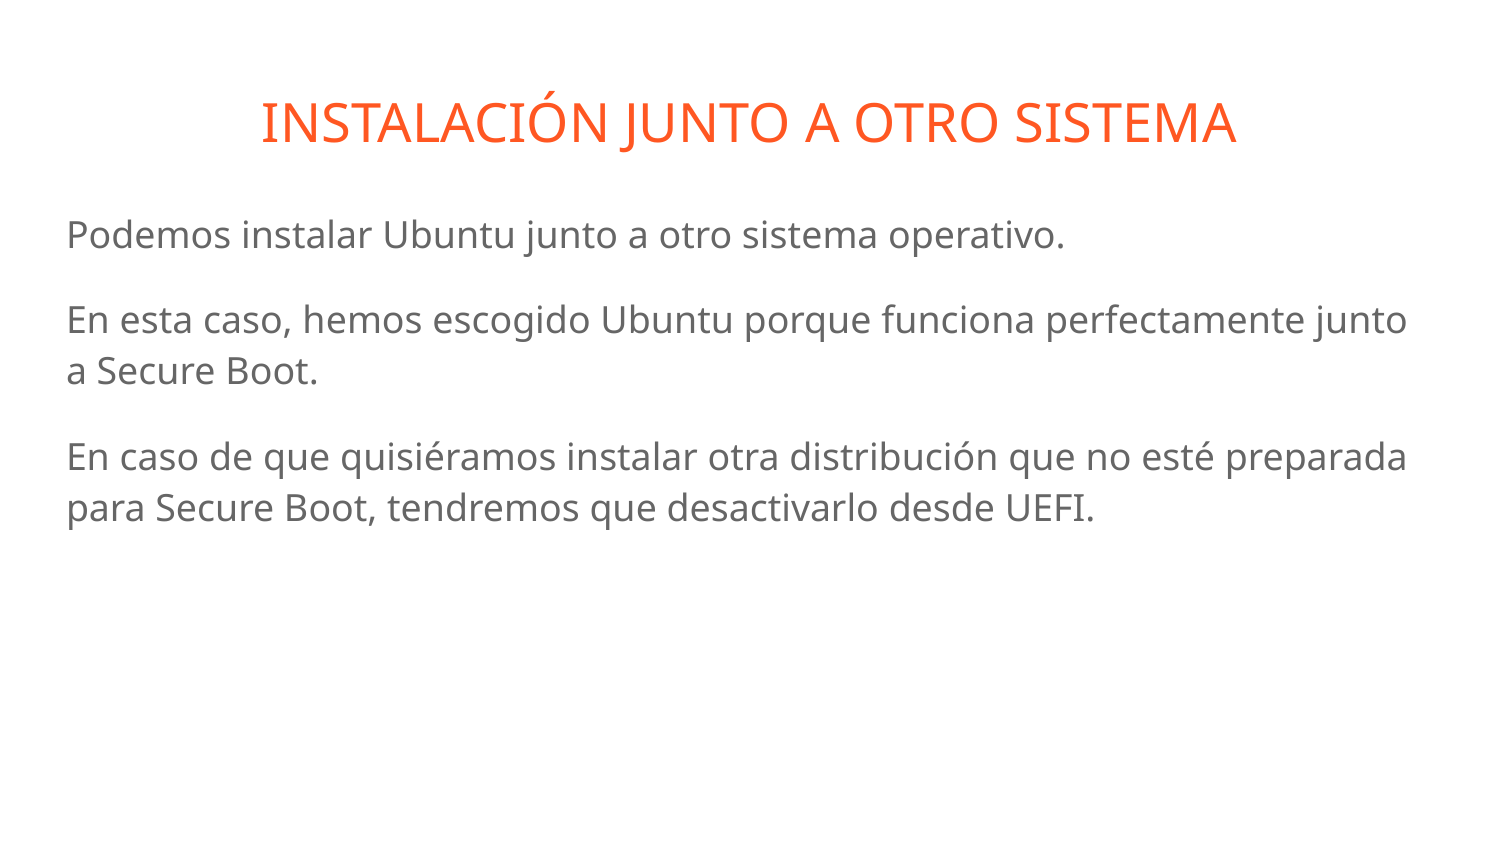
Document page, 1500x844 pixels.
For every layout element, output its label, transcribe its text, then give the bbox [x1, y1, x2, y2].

list Podemos instalar Ubuntu junto a otro sistema operativo. En esta caso, hemos escogido Ubuntu porque funciona perfectamente junto a Secure Boot. En caso de que quisiéramos instalar otra distribución que no esté preparada para Secure Boot, tendremos que desactivarlo desde UEFI. [51, 189, 1449, 750]
title INSTALACIÓN JUNTO A OTRO SISTEMA [51, 72, 1449, 167]
